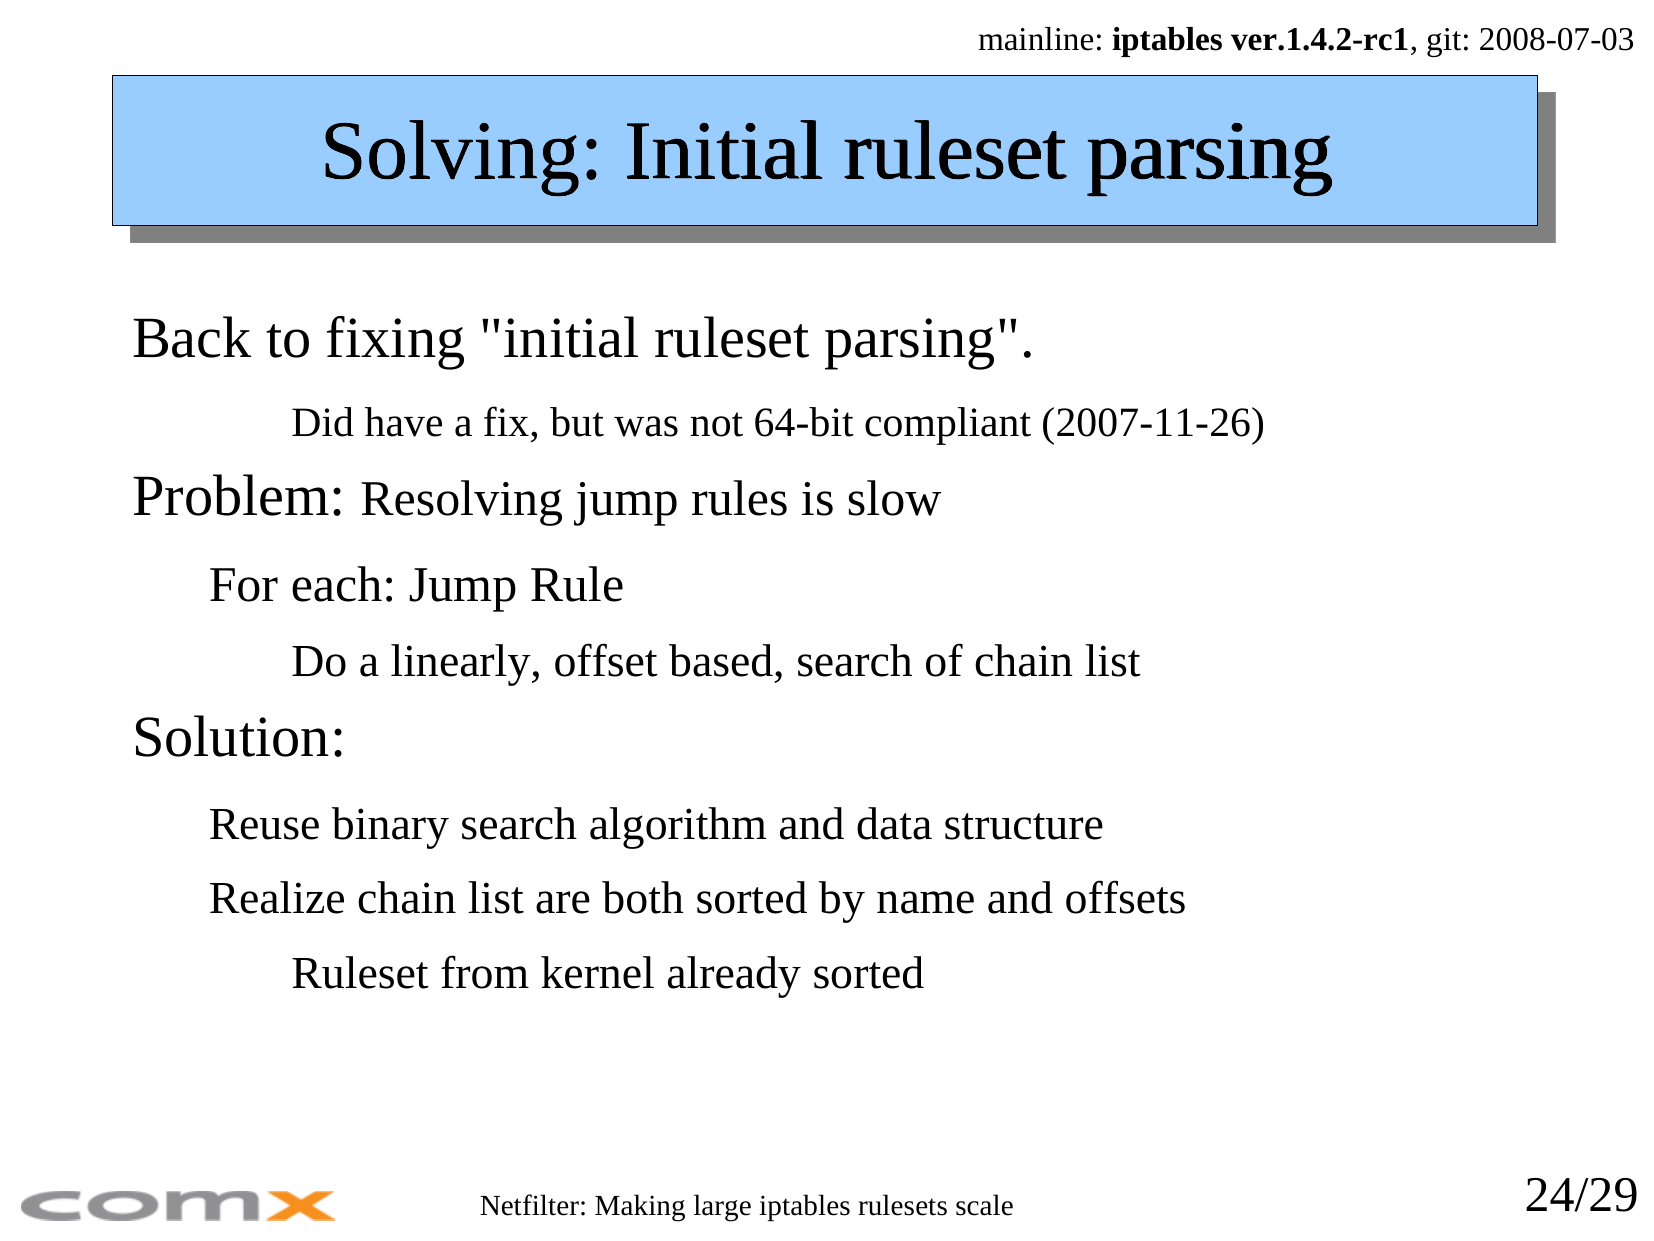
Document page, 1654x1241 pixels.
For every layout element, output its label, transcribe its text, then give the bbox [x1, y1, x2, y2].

text_box mainline: iptables ver.1.4.2-rc1, git: 2008-07-03 [637, 5, 1651, 76]
picture [21, 1191, 335, 1221]
title Solving: Initial ruleset parsing [116, 90, 1538, 211]
list Back to fixing "initial ruleset parsing". Did have a fix, but was not 64-bit compliant (2007-11-26) Problem: Resolving jump rules is slow For each: Jump Rule Do a linearly, offset based, search of chain list Solution: Reuse binary search algorithm and data structure Realize chain list are both sorted by name and offsets Ruleset from kernel already sorted [114, 305, 1576, 1063]
